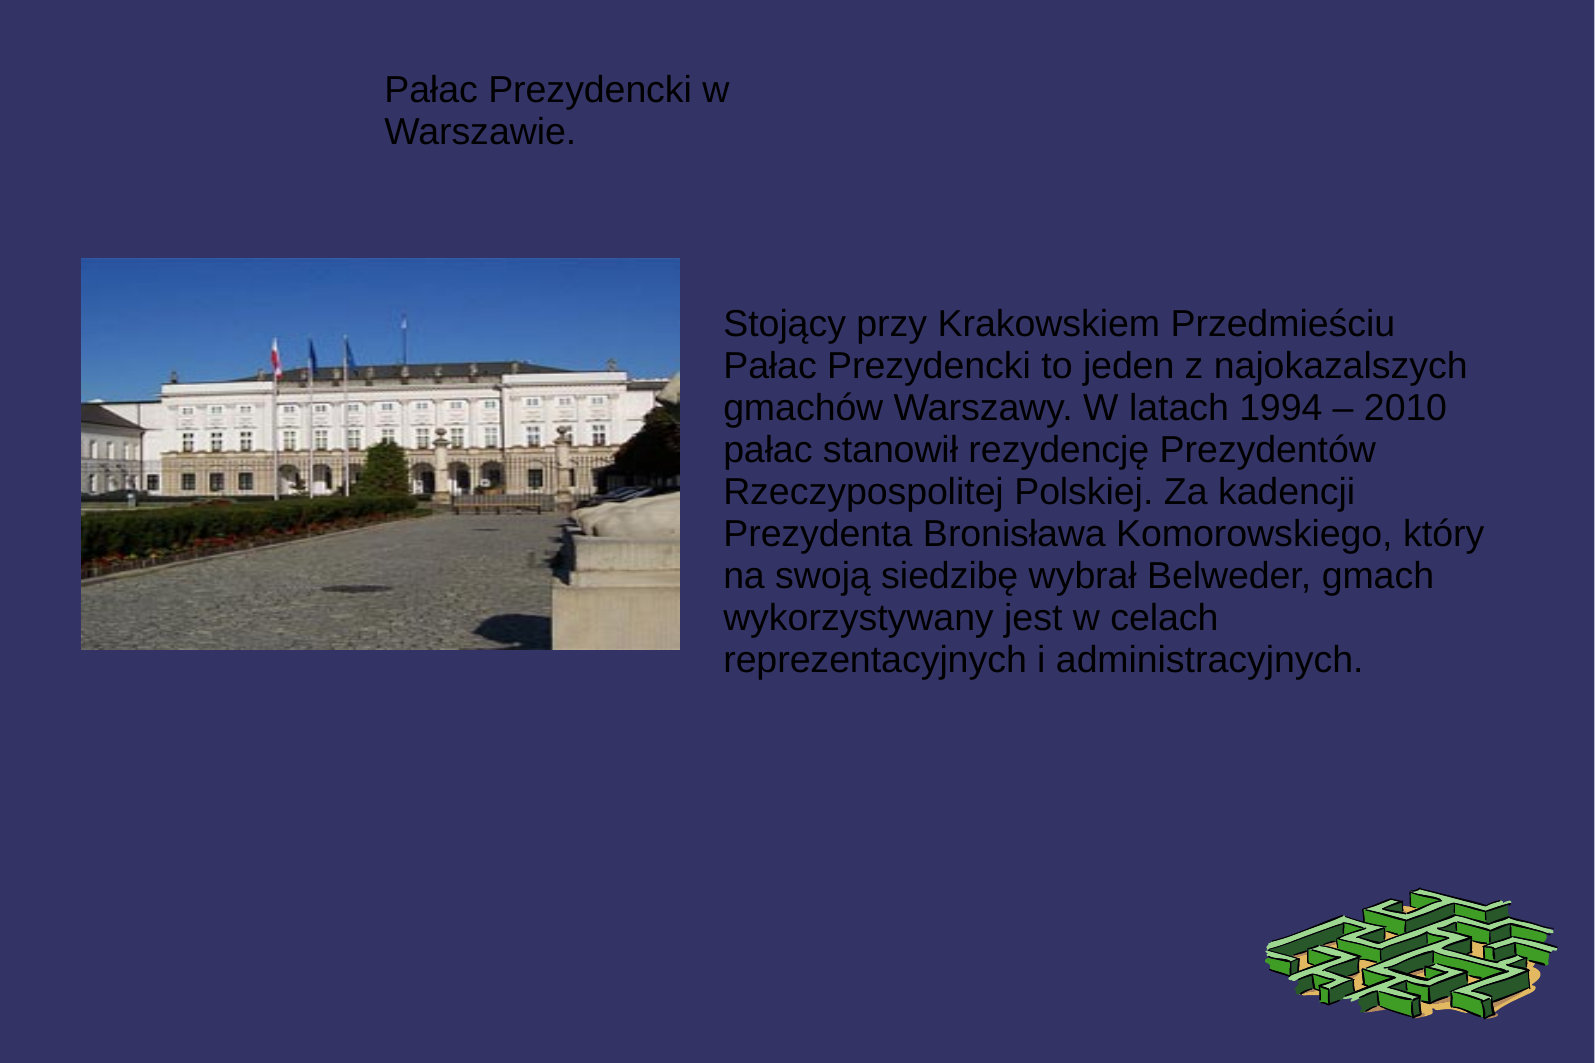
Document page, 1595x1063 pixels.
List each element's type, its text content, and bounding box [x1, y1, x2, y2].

picture [81, 259, 680, 650]
text_box Stojący przy Krakowskiem Przedmieściu Pałac Prezydencki to jeden z najokazalszych gmachów Warszawy. W latach 1994 – 2010 pałac stanowił rezydencję Prezydentów Rzeczypospolitej Polskiej. Za kadencji Prezydenta Bronisława Komorowskiego, który na swoją siedzibę wybrał Belweder, gmach wykorzystywany jest w celach reprezentacyjnych i administracyjnych. [708, 295, 1506, 739]
text_box Pałac Prezydencki w Warszawie. [369, 61, 945, 119]
